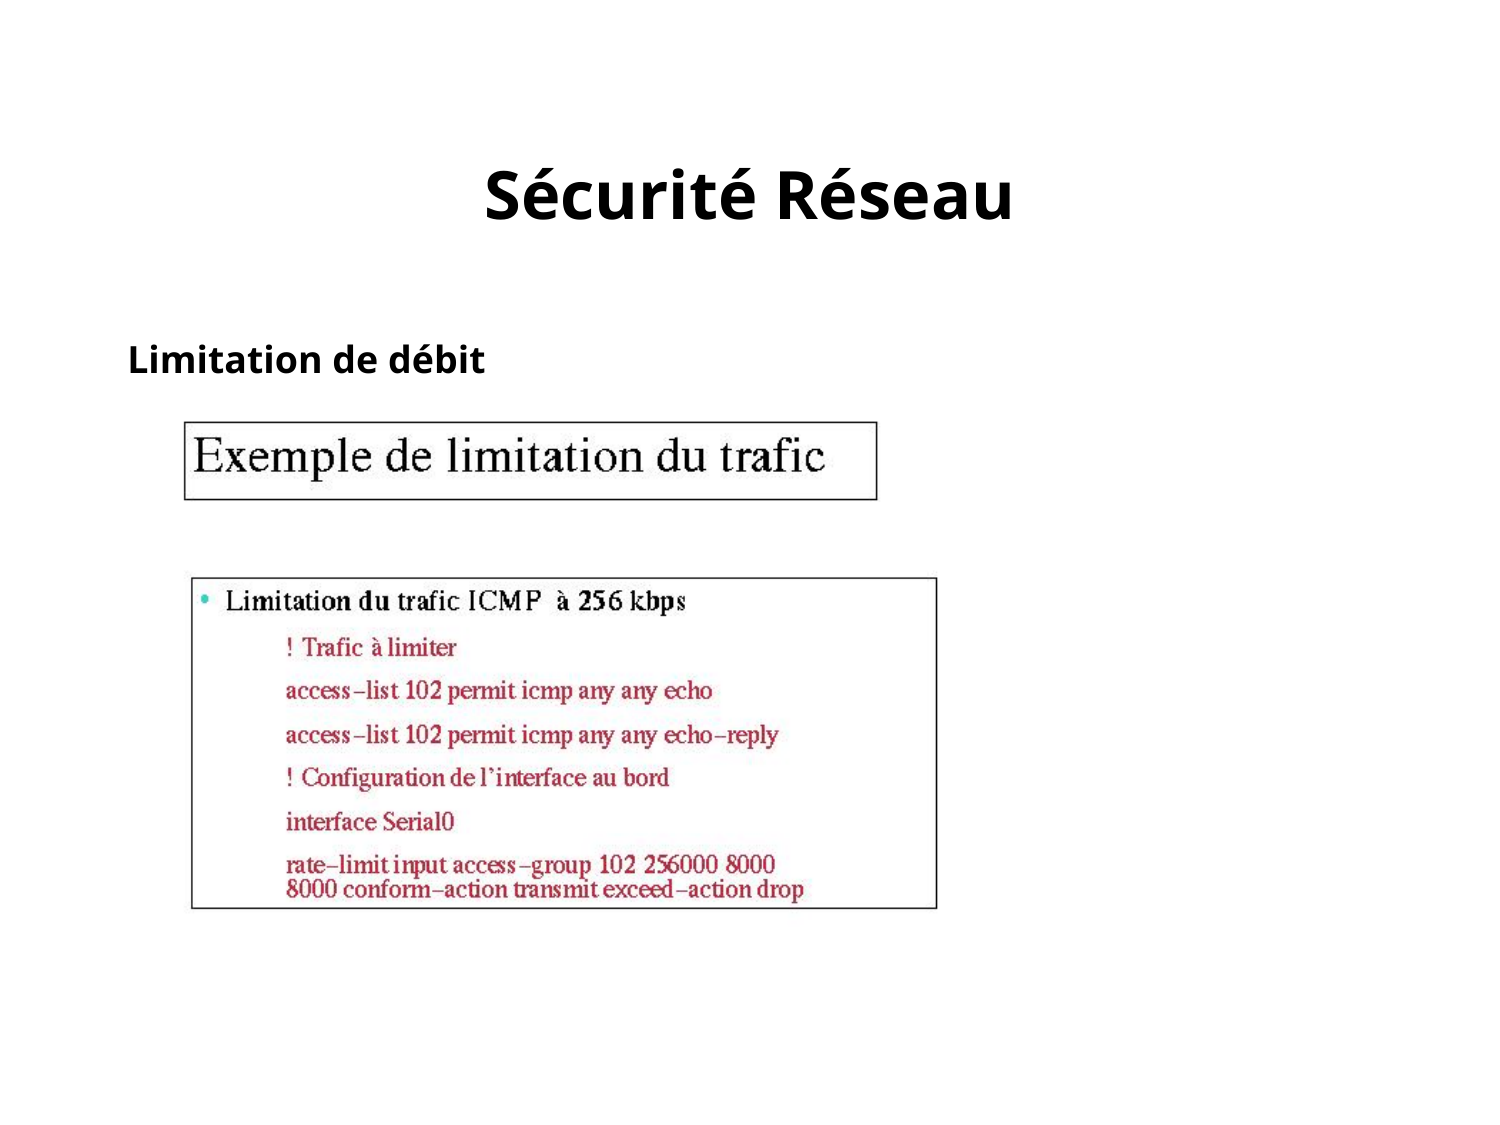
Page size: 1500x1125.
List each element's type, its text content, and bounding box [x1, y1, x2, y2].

picture [150, 399, 1063, 1085]
title Sécurité Réseau [112, 99, 1388, 288]
list Limitation de débit [112, 324, 1388, 1001]
